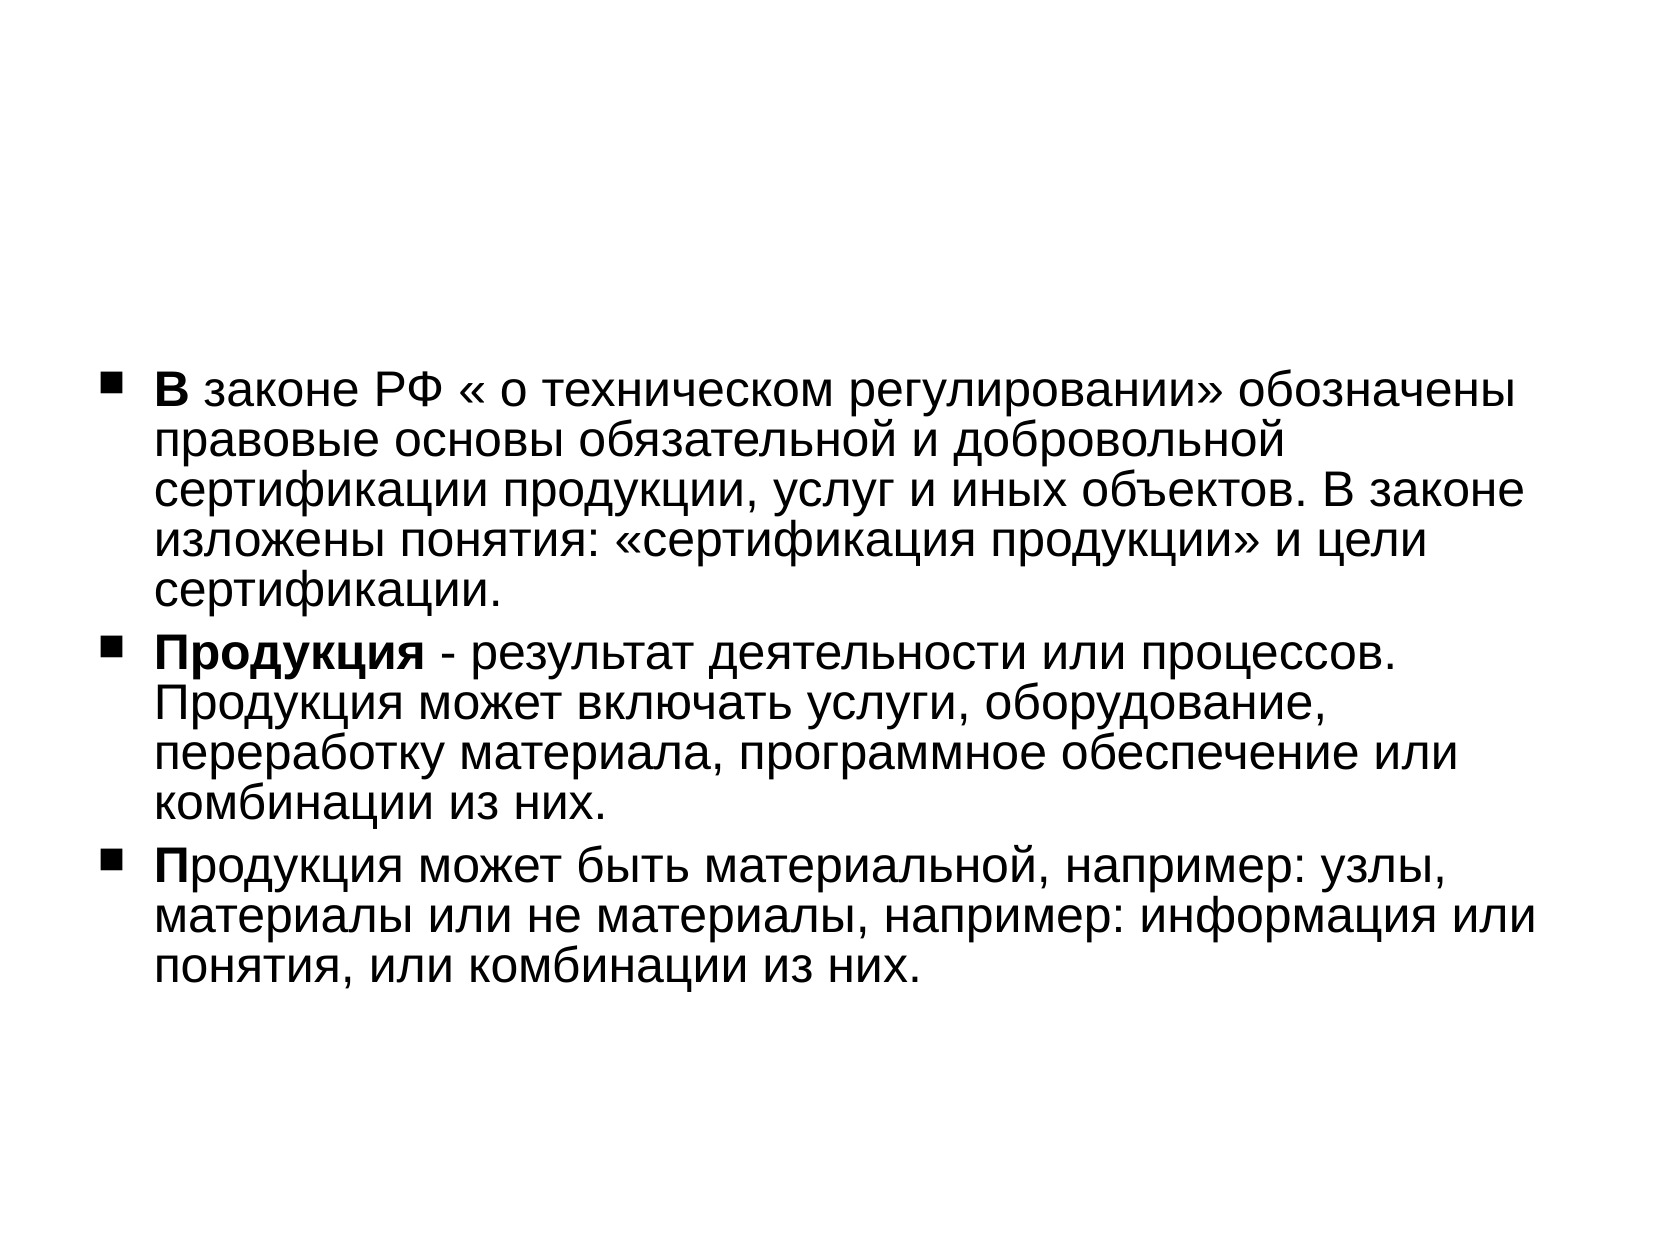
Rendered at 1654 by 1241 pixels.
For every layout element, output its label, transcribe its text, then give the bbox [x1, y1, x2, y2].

list В законе РФ « о техническом регулировании» обозначены правовые основы обязательной и добровольной сертификации продукции, услуг и иных объектов. В законе изложены понятия: «сертификация продукции» и цели сертификации. Продукция - результат деятельности или процессов. Продукция может включать услуги, оборудование, переработку материала, программное обеспечение или комбинации из них. Продукция может быть материальной, например: узлы, материалы или не материалы, например: информация или понятия, или комбинации из них. [82, 358, 1571, 1061]
